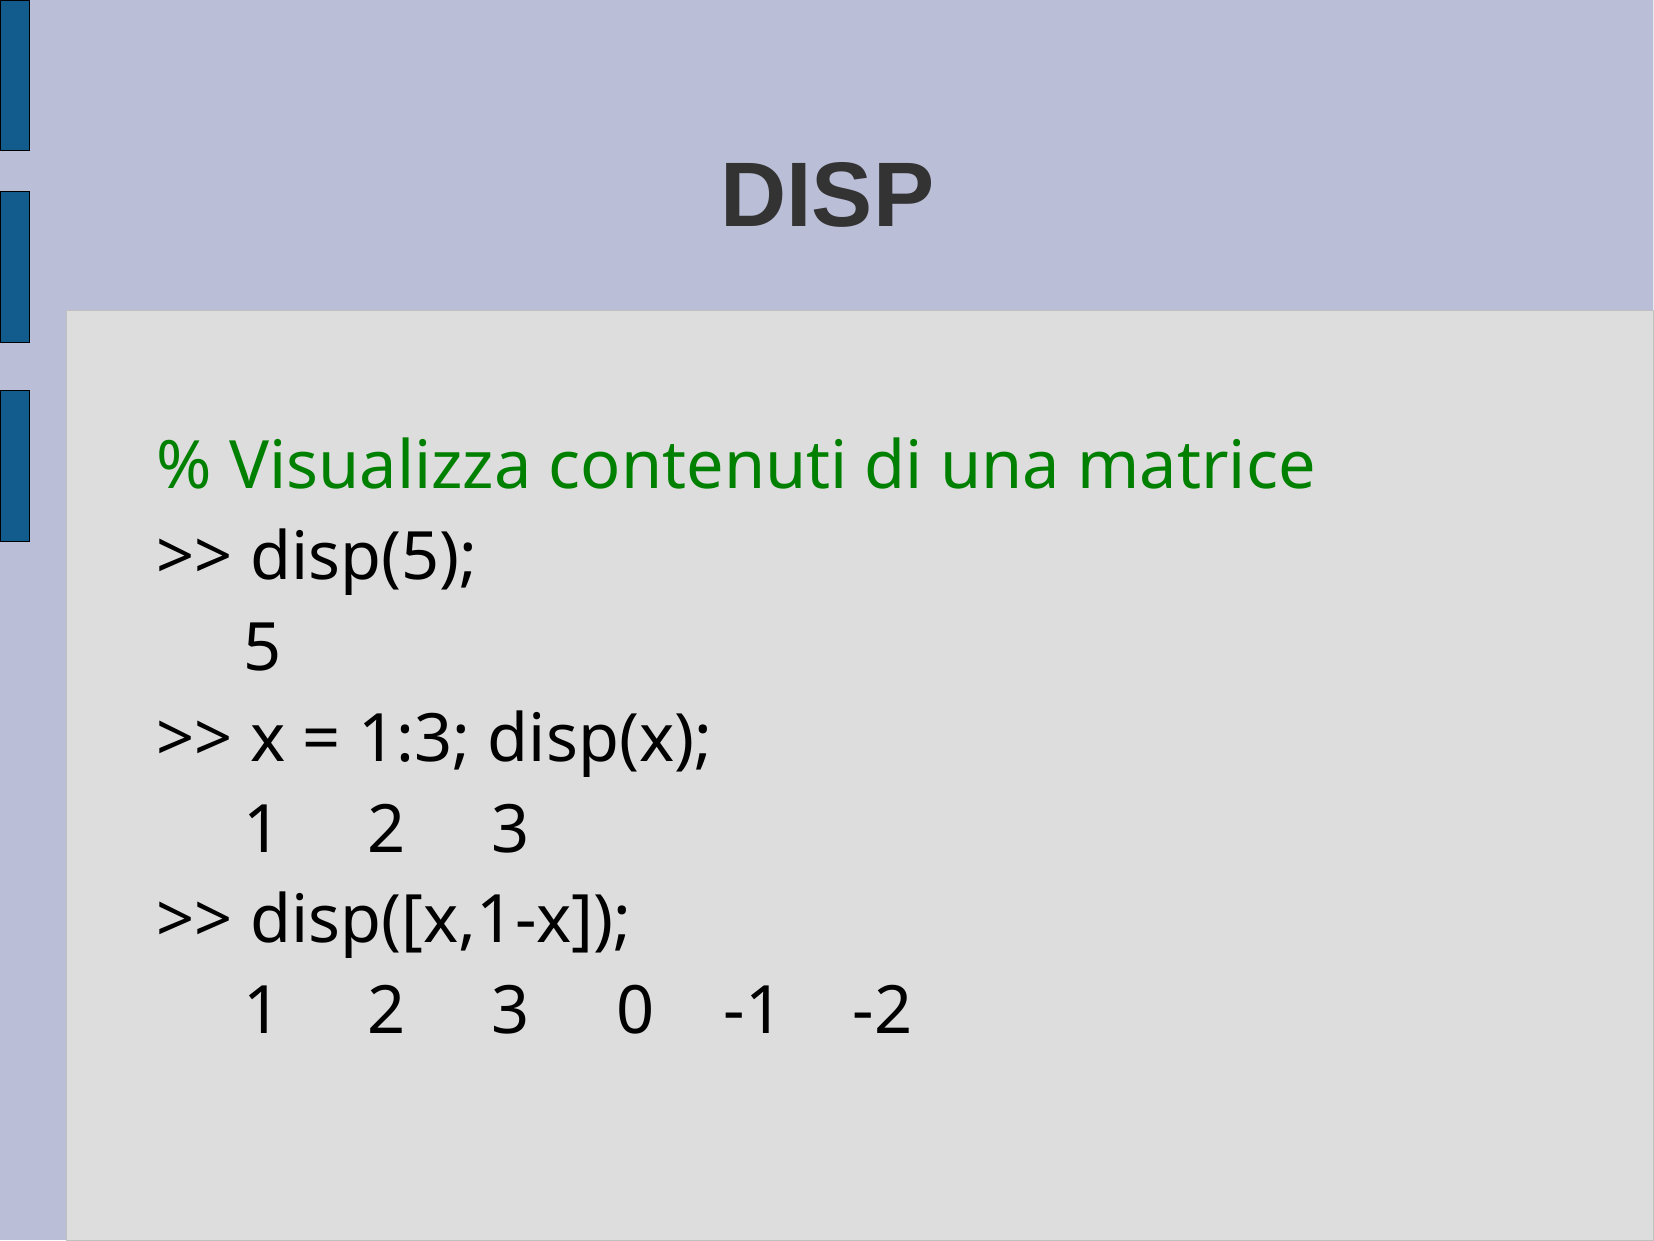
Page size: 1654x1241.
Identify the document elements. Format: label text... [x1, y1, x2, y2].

subtitle % Visualizza contenuti di una matrice >> disp(5); 5 >> x = 1:3; disp(x); 1 2 3 >> disp([x,1-x]); 1 2 3 0 -1 -2 [121, 352, 1534, 1119]
title DISP [121, 91, 1534, 299]
